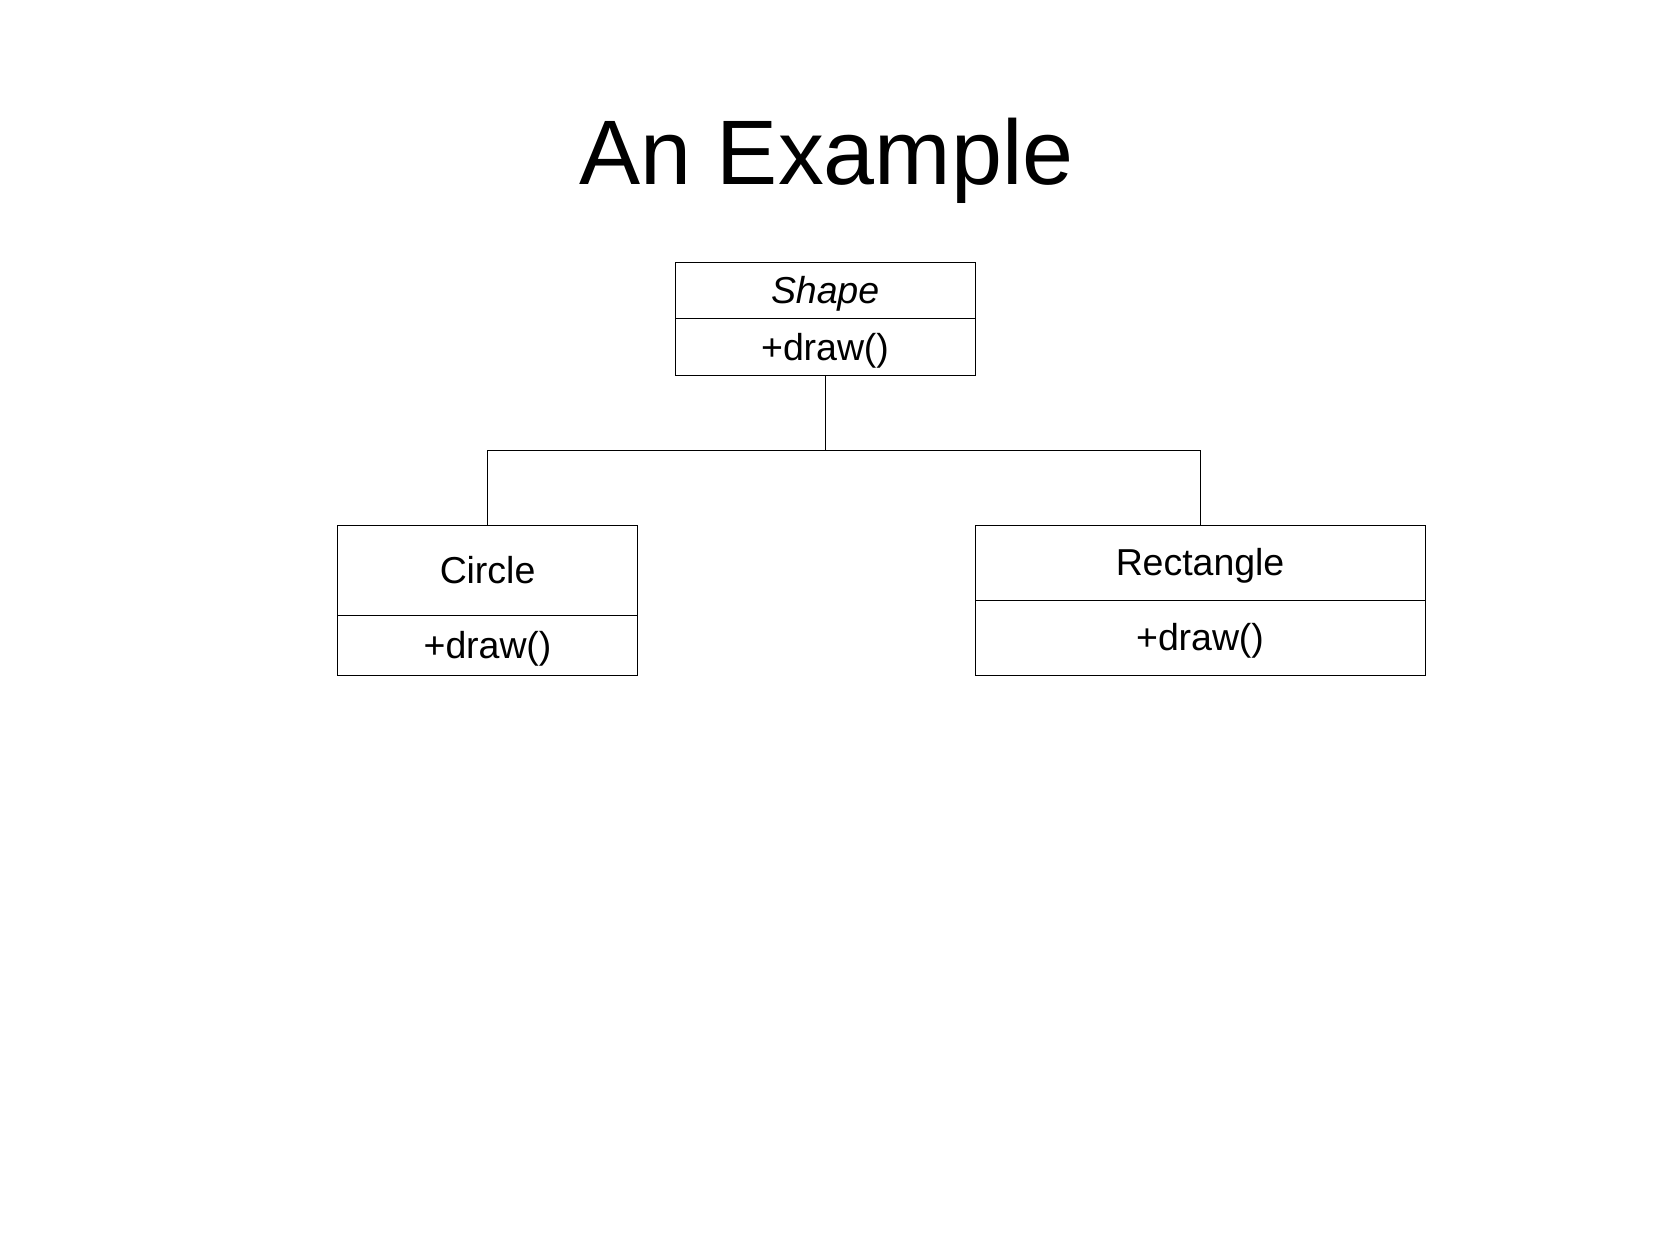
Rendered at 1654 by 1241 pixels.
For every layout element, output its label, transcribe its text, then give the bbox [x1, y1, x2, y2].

title An Example [82, 56, 1571, 250]
text_box +draw() [975, 600, 1426, 676]
text_box Circle [337, 525, 638, 615]
text_box Rectangle [975, 525, 1426, 600]
text_box +draw() [337, 615, 638, 676]
text_box +draw() [675, 318, 976, 376]
text_box Shape [675, 262, 976, 318]
